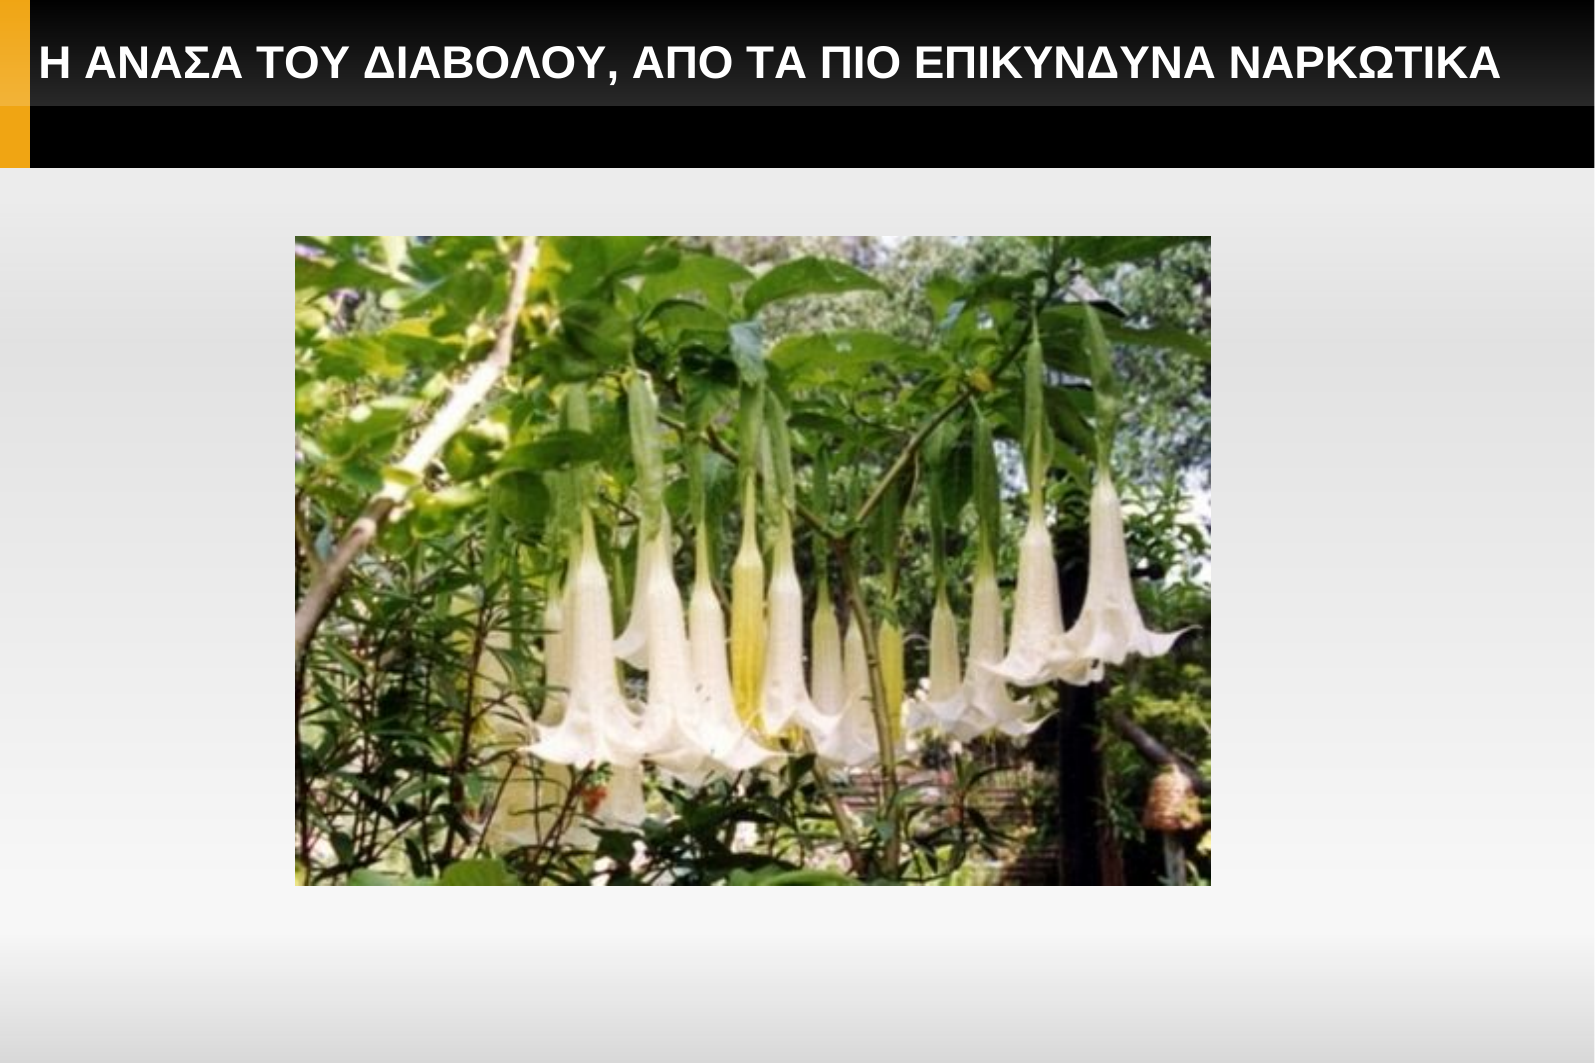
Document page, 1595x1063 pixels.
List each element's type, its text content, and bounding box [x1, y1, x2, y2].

picture [0, 0, 1595, 1063]
title H ΑΝΑΣΑ ΤΟΥ ΔΙΑΒΟΛΟΥ, ΑΠΟ ΤΑ ΠΙΟ ΕΠΙΚΥΝΔΥΝΑ ΝΑΡΚΩΤΙΚΑ [0, 0, 1510, 178]
